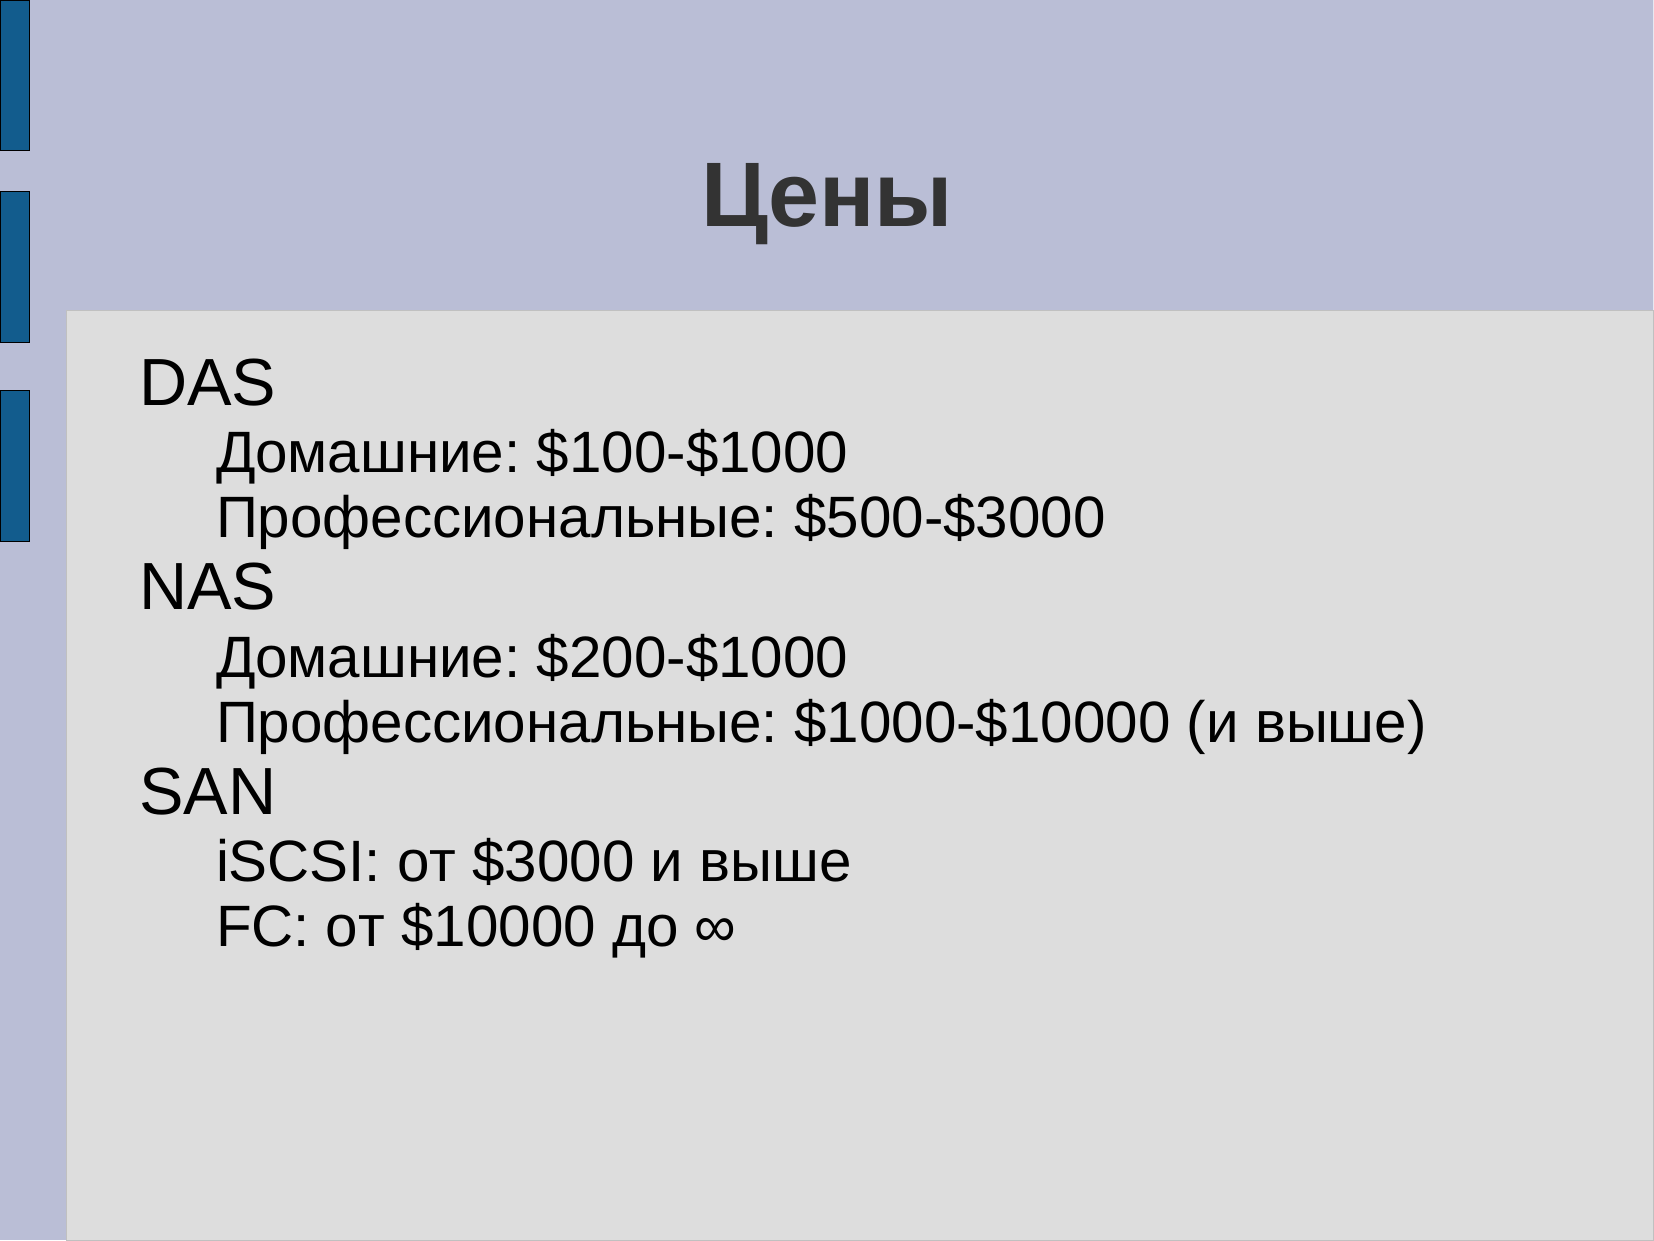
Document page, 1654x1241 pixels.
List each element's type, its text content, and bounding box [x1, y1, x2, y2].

list DAS Домашние: $100-$1000 Профессиональные: $500-$3000 NAS Домашние: $200-$1000 Профессиональные: $1000-$10000 (и выше) SAN iSCSI: от $3000 и выше FC: от $10000 до ∞ [121, 344, 1534, 1112]
title Цены [121, 98, 1534, 291]
